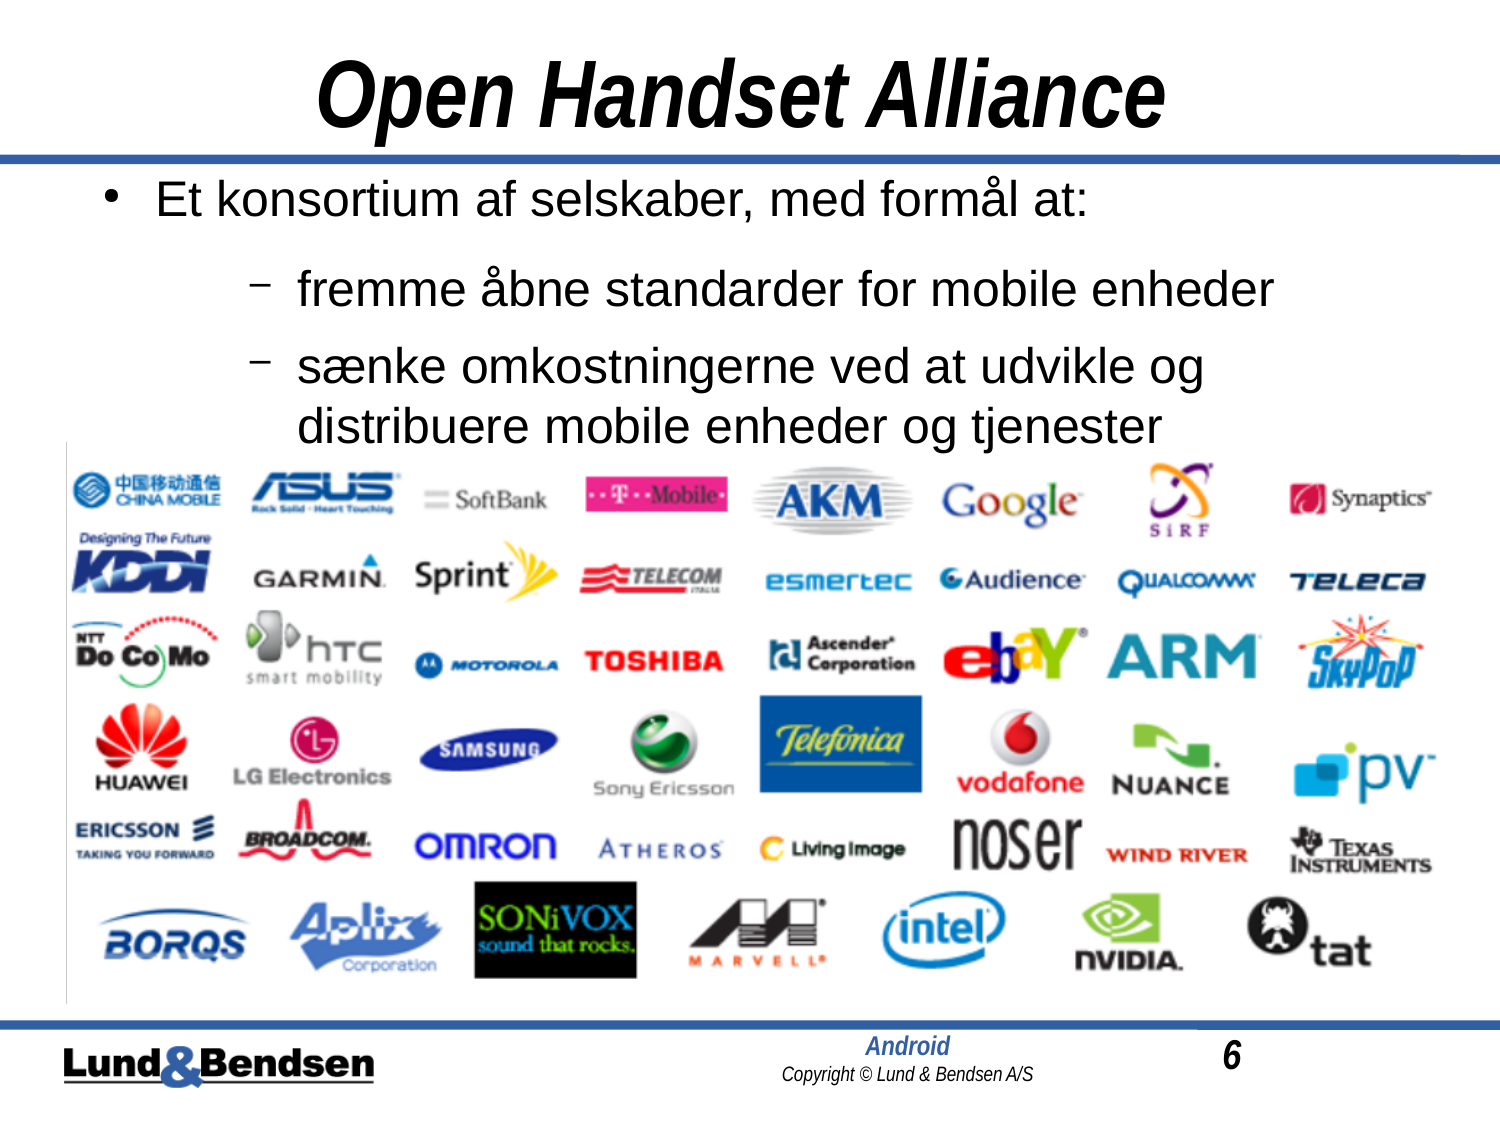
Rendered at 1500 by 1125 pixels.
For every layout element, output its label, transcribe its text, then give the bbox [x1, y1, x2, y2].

picture [65, 442, 1477, 1004]
picture [61, 1043, 377, 1091]
list Et konsortium af selskaber, med formål at: fremme åbne standarder for mobile enheder sænke omkostningerne ved at udvikle og distribuere mobile enheder og tjenester [84, 166, 1423, 473]
title Open Handset Alliance [47, 23, 1437, 155]
